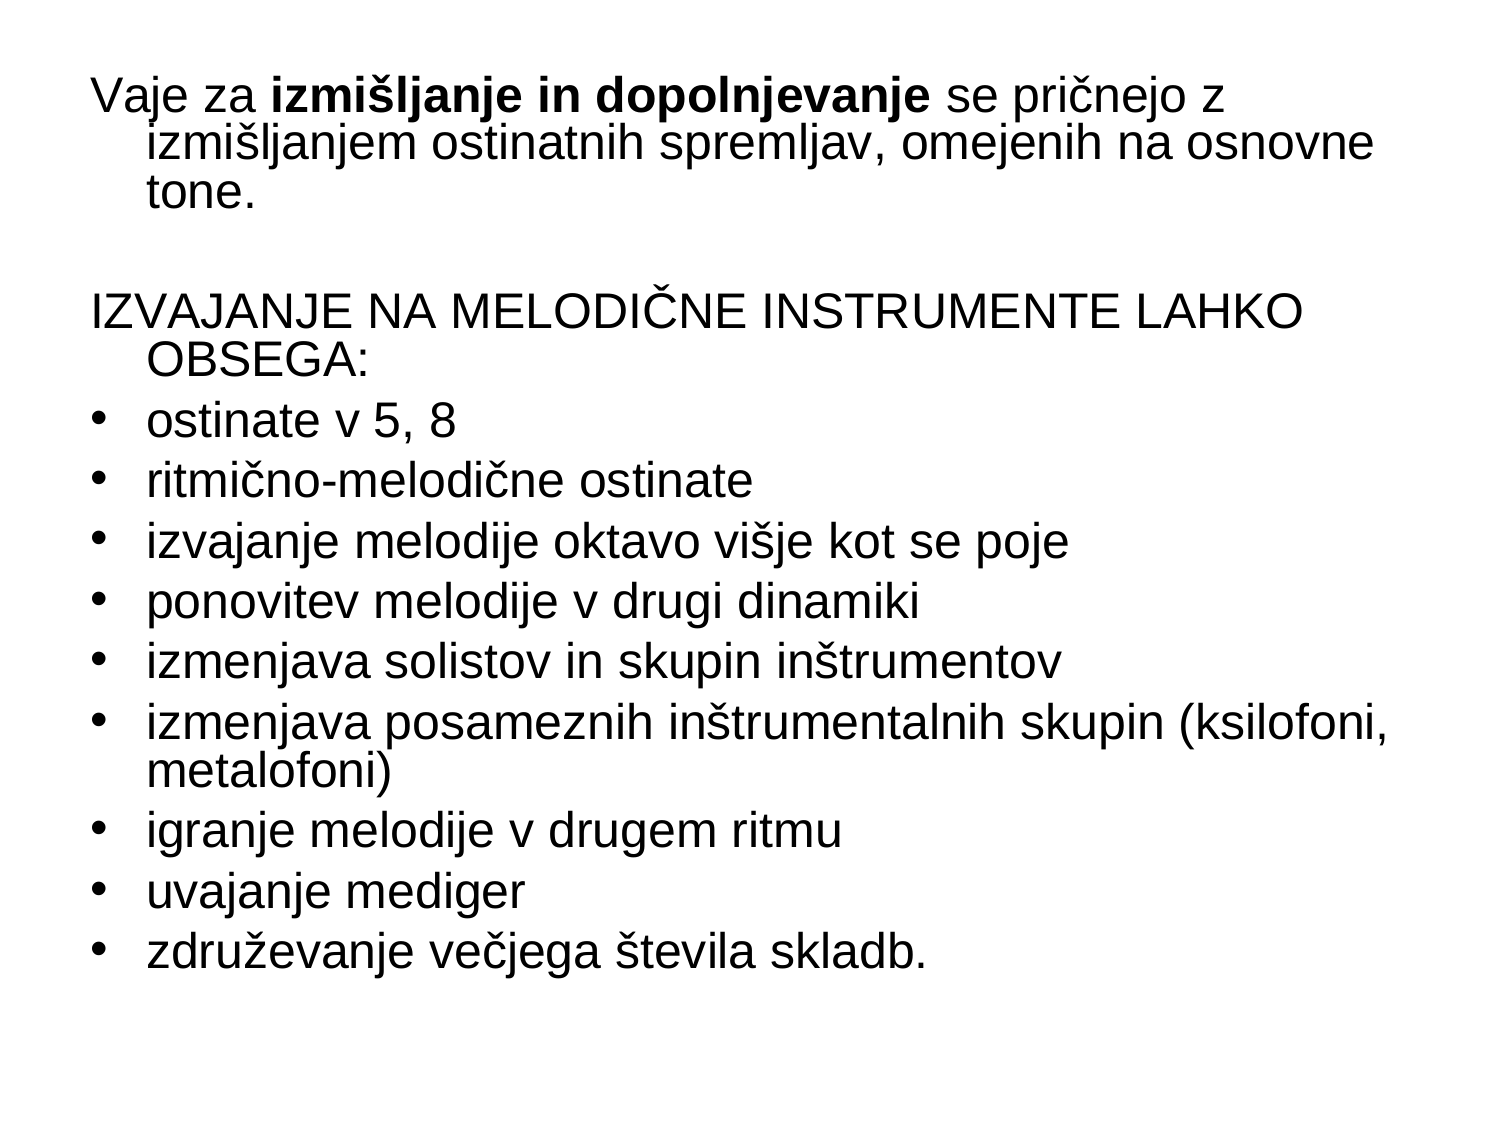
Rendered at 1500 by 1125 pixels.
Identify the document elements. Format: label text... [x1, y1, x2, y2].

list Vaje za izmišljanje in dopolnjevanje se pričnejo z izmišljanjem ostinatnih spremljav, omejenih na osnovne tone. IZVAJANJE NA MELODIČNE INSTRUMENTE LAHKO OBSEGA: ostinate v 5, 8 ritmično-melodične ostinate izvajanje melodije oktavo višje kot se poje ponovitev melodije v drugi dinamiki izmenjava solistov in skupin inštrumentov izmenjava posameznih inštrumentalnih skupin (ksilofoni, metalofoni) igranje melodije v drugem ritmu uvajanje mediger združevanje večjega števila skladb. [75, 66, 1426, 1047]
